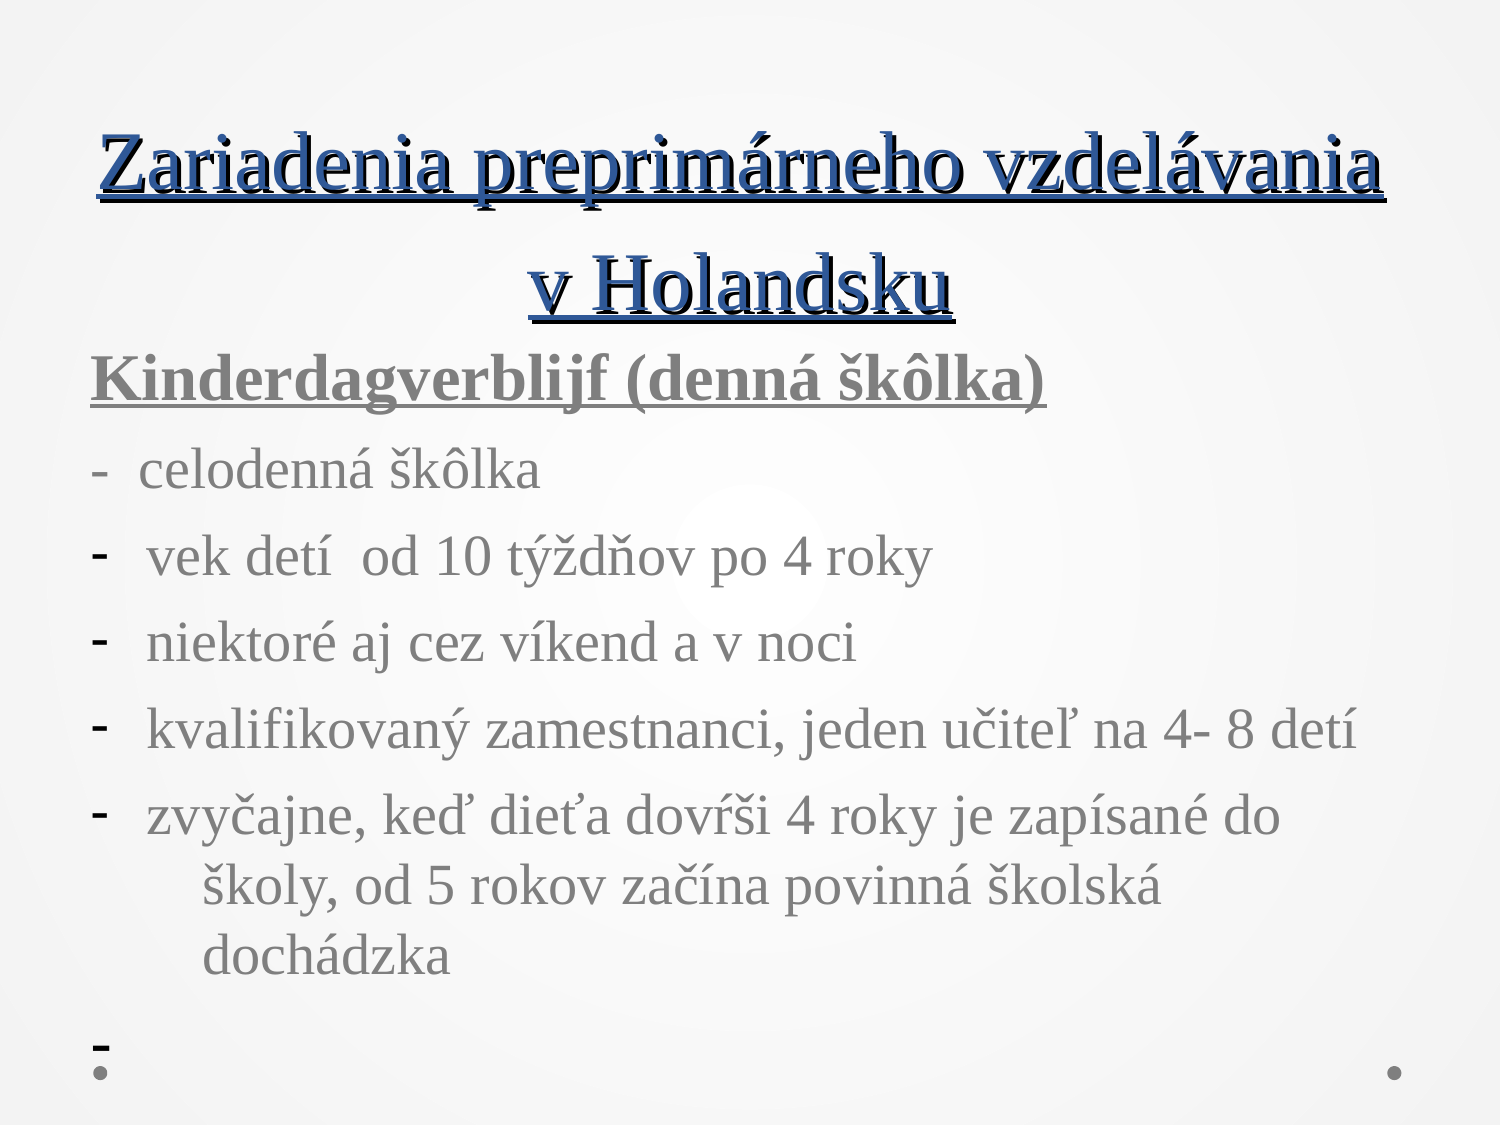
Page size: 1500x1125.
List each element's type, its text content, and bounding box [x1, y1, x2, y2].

title Zariadenia preprimárneho vzdelávania v Holandsku [64, 78, 1415, 322]
list Kinderdagverblijf (denná škôlka) - celodenná škôlka vek detí od 10 týždňov po 4 roky niektoré aj cez víkend a v noci kvalifikovaný zamestnanci, jeden učiteľ na 4- 8 detí zvyčajne, keď dieťa dovŕši 4 roky je zapísané do školy, od 5 rokov začína povinná školská dochádzka [75, 326, 1426, 1006]
